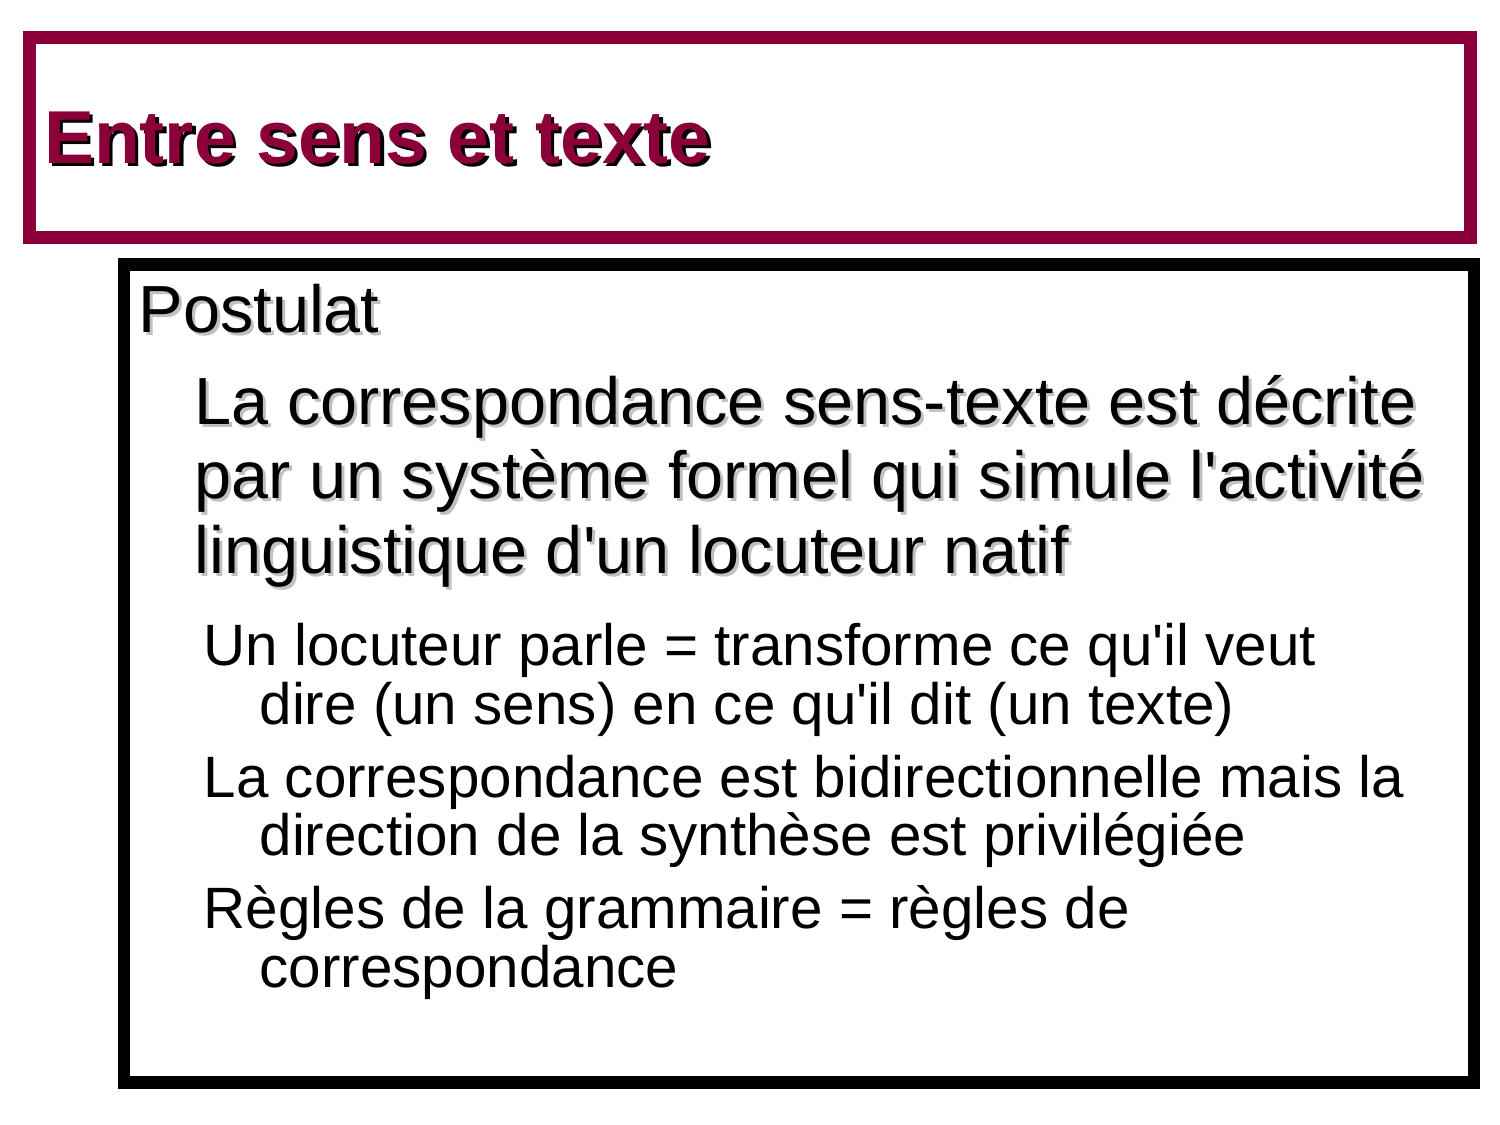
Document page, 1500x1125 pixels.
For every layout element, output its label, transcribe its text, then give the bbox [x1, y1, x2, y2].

text_box Un locuteur parle = transforme ce qu'il veut dire (un sens) en ce qu'il dit (un texte) La correspondance est bidirectionnelle mais la direction de la synthèse est privilégiée Règles de la grammaire = règles de correspondance [188, 611, 1424, 1083]
title Entre sens et texte [29, 37, 1471, 238]
list Postulat La correspondance sens-texte est décrite par un système formel qui simule l'activité linguistique d'un locuteur natif [123, 264, 1475, 1083]
